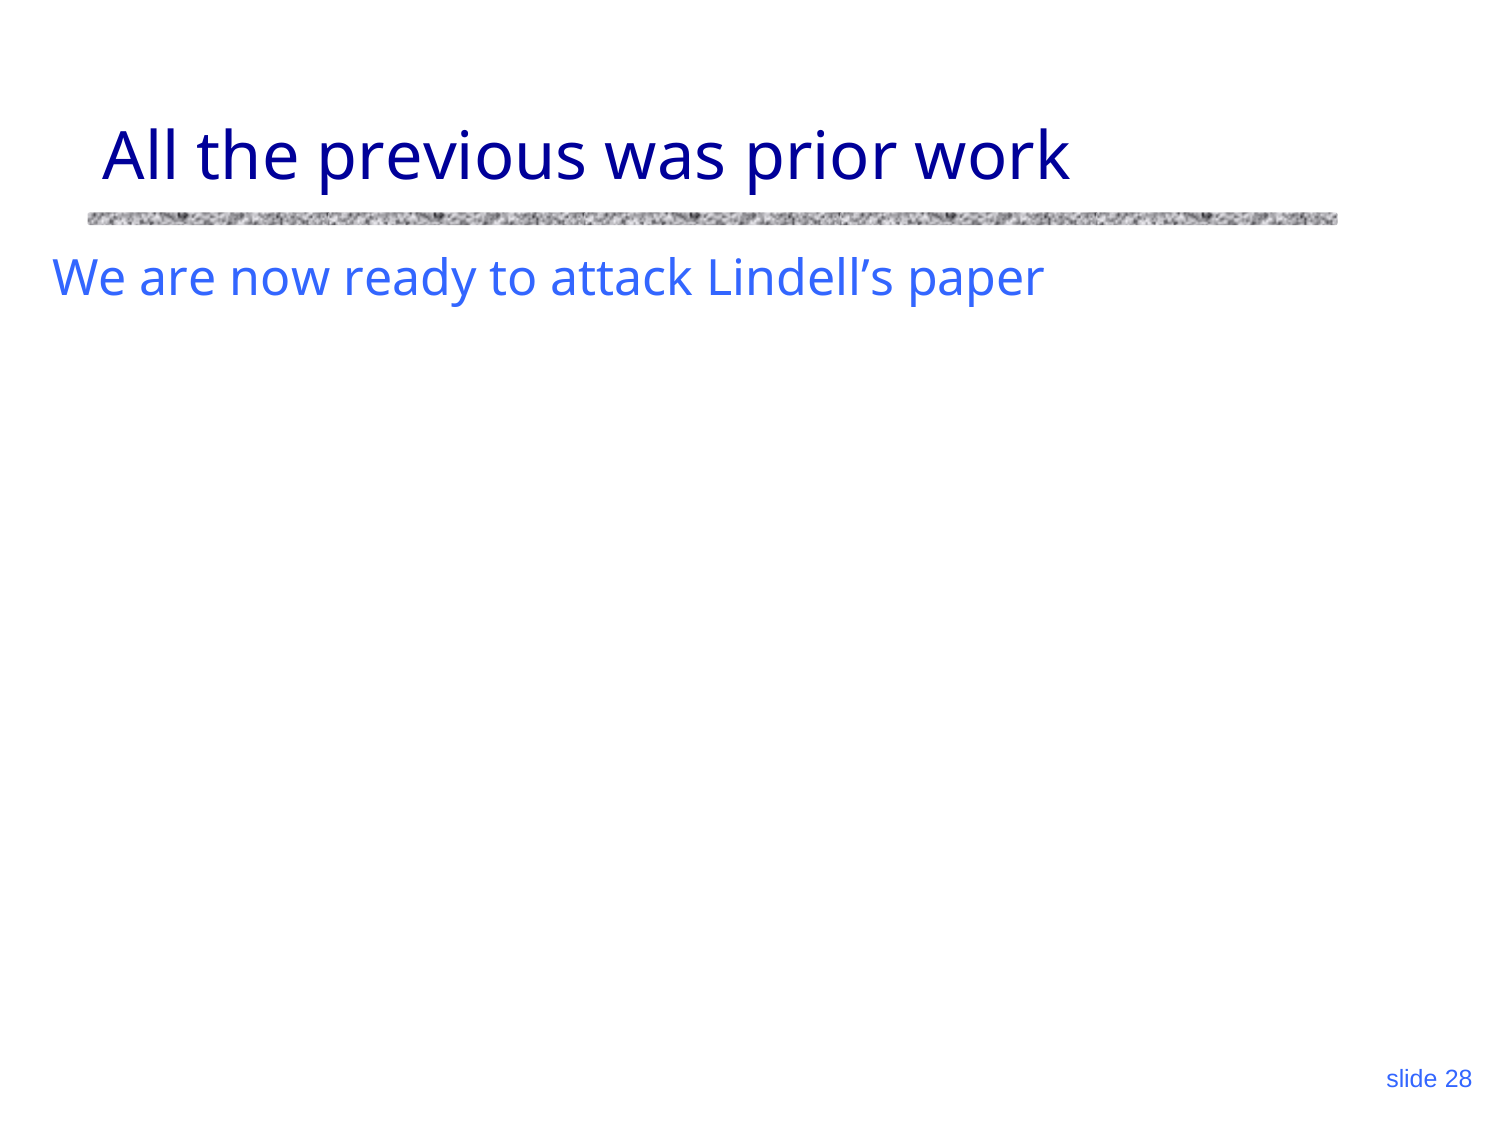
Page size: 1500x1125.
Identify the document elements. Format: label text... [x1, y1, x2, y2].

picture [87, 212, 1338, 226]
text_box We are now ready to attack Lindell’s paper [37, 237, 1448, 313]
title All the previous was prior work [87, 49, 1363, 201]
text_box slide <number> [1174, 1025, 1488, 1101]
